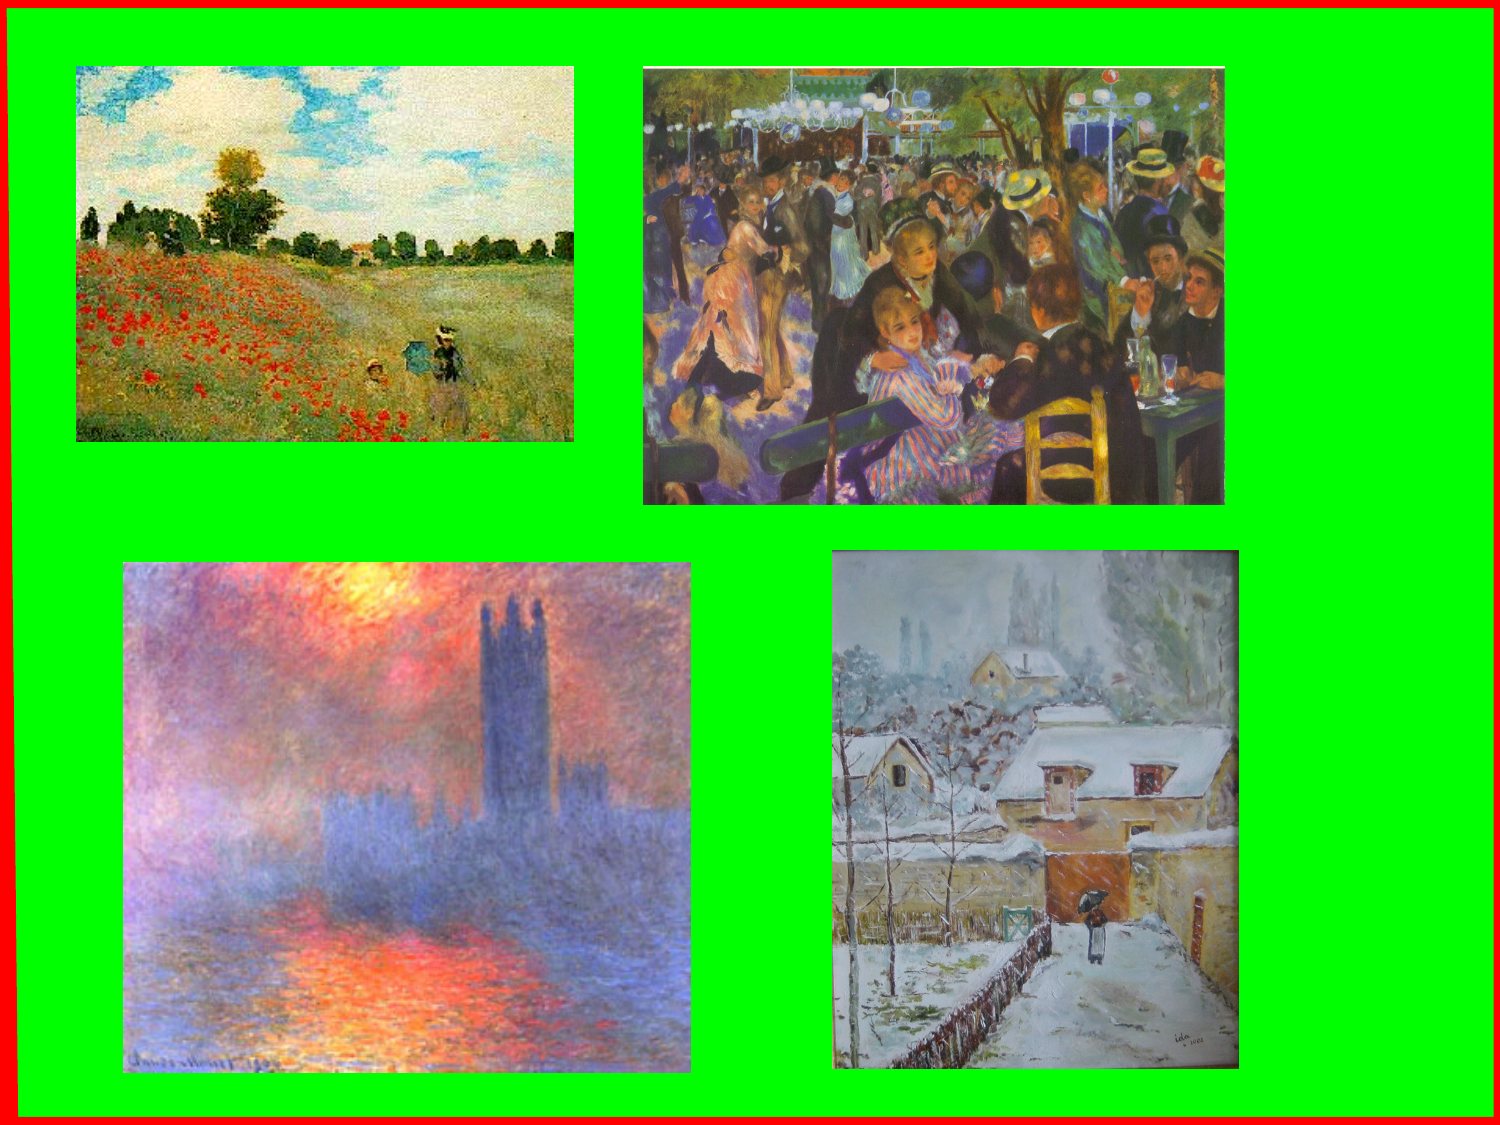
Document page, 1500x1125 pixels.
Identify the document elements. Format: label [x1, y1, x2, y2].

picture [643, 66, 1225, 505]
picture [76, 66, 574, 442]
picture [123, 562, 691, 1073]
picture [832, 550, 1239, 1069]
